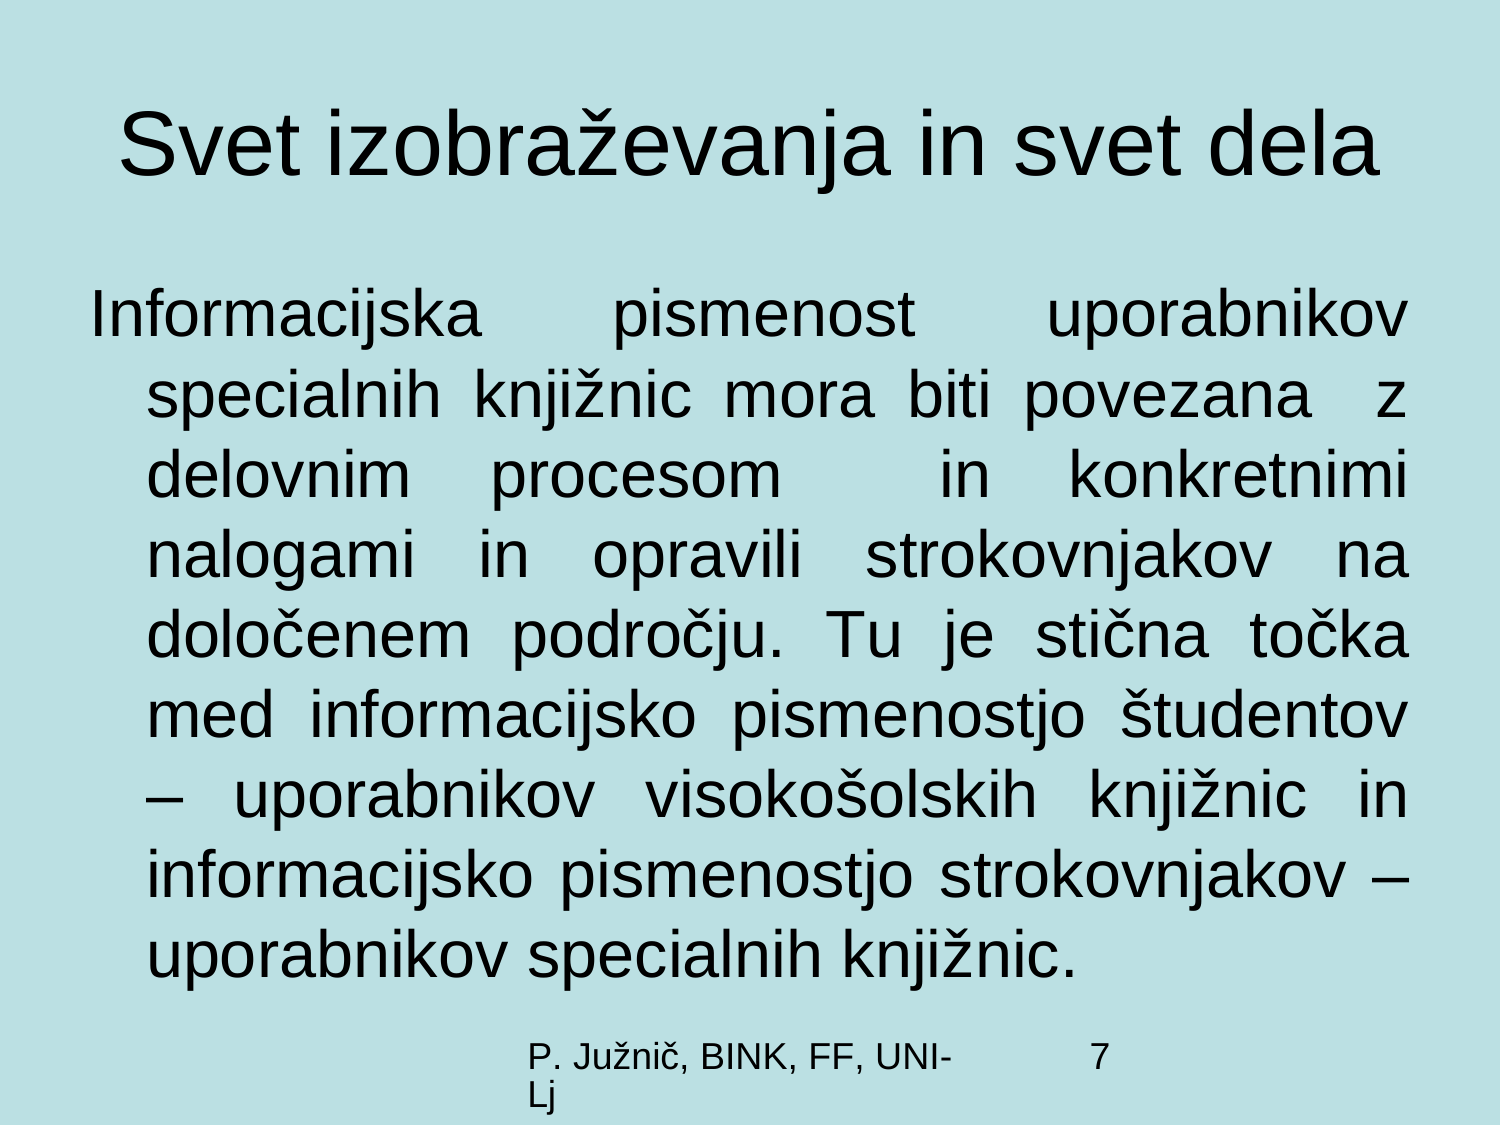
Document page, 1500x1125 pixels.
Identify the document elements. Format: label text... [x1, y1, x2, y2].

list Informacijska pismenost uporabnikov specialnih knjižnic mora biti povezana z delovnim procesom in konkretnimi nalogami in opravili strokovnjakov na določenem področju. Tu je stična točka med informacijsko pismenostjo študentov – uporabnikov visokošolskih knjižnic in informacijsko pismenostjo strokovnjakov – uporabnikov specialnih knjižnic. [75, 262, 1426, 1006]
title Svet izobraževanja in svet dela [75, 45, 1426, 233]
